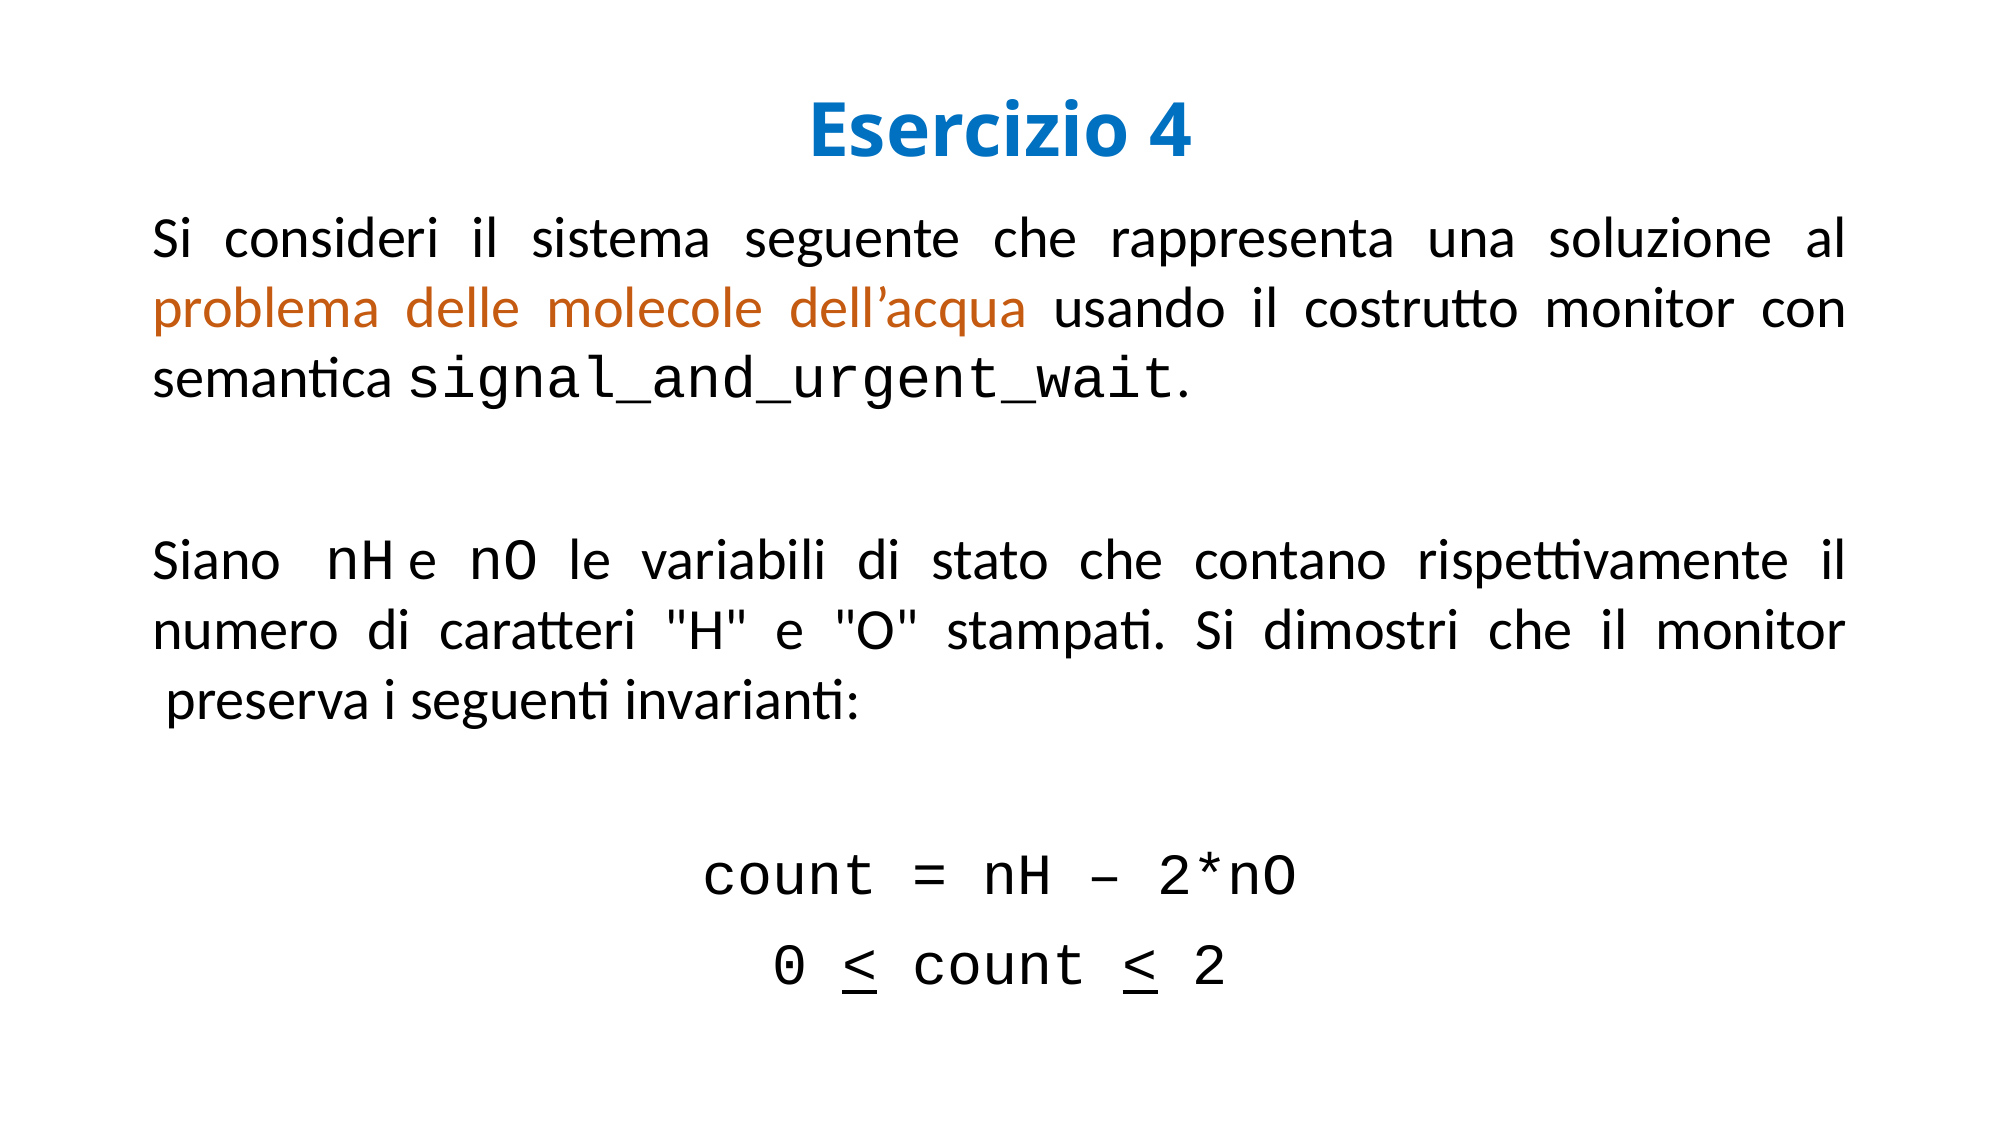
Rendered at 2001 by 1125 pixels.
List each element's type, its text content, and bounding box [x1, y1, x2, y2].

list Si consideri il sistema seguente che rappresenta una soluzione al problema delle molecole dell’acqua usando il costrutto monitor con semantica signal_and_urgent_wait. Siano nH e nO le variabili di stato che contano rispettivamente il numero di caratteri "H" e "O" stampati. Si dimostri che il monitor preserva i seguenti invarianti: count = nH – 2*nO 0 < count < 2 [137, 192, 1863, 980]
title Esercizio 4 [137, 59, 1863, 192]
